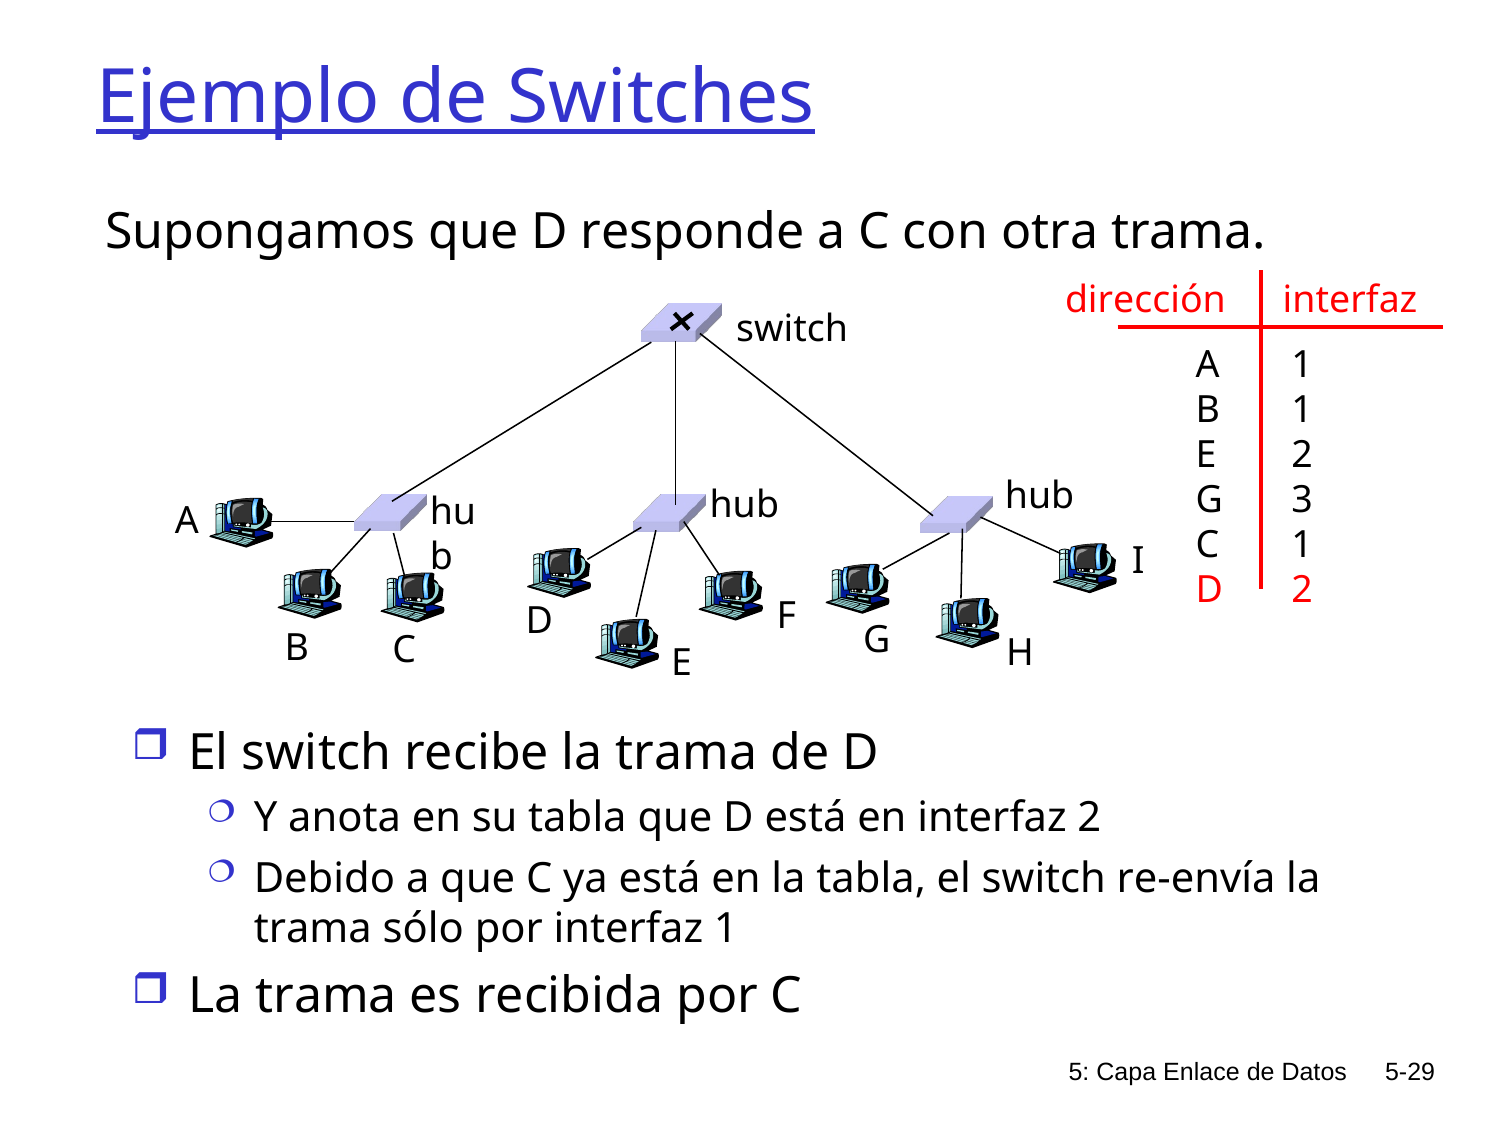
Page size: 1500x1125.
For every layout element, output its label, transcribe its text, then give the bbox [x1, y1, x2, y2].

text_box [920, 496, 990, 532]
text_box hub [415, 479, 511, 585]
picture [935, 597, 1001, 649]
picture [595, 618, 660, 669]
picture [214, 497, 275, 548]
picture [825, 563, 891, 614]
text_box [633, 494, 694, 532]
text_box F [761, 583, 812, 645]
text_box I [1117, 528, 1160, 590]
picture [698, 570, 764, 621]
text_box switch [721, 296, 864, 357]
title Ejemplo de Switches [81, 0, 1357, 188]
picture [1052, 542, 1118, 594]
text_box hub [694, 472, 794, 533]
text_box A [160, 488, 214, 550]
picture [277, 568, 343, 619]
text_box El switch recibe la trama de D Y anota en su tabla que D está en interfaz 2 Debido a que C ya está en la tabla, el switch re-envía la trama sólo por interfaz 1 La trama es recibida por C [117, 711, 1393, 1015]
text_box C [377, 617, 432, 679]
text_box B [269, 615, 325, 677]
list Supongamos que D responde a C con otra trama. [90, 186, 1366, 950]
text_box hub [990, 463, 1090, 525]
text_box D [510, 588, 569, 649]
text_box E [656, 630, 707, 691]
text_box [641, 303, 721, 341]
text_box A B E G C D [1180, 332, 1239, 618]
picture [527, 547, 592, 598]
text_box [354, 494, 415, 530]
text_box H [991, 619, 1049, 681]
text_box 1 1 2 3 1 2 [1276, 332, 1328, 618]
picture [380, 572, 446, 623]
text_box interfaz [1268, 266, 1433, 328]
text_box G [848, 607, 906, 668]
text_box dirección [1050, 267, 1242, 328]
